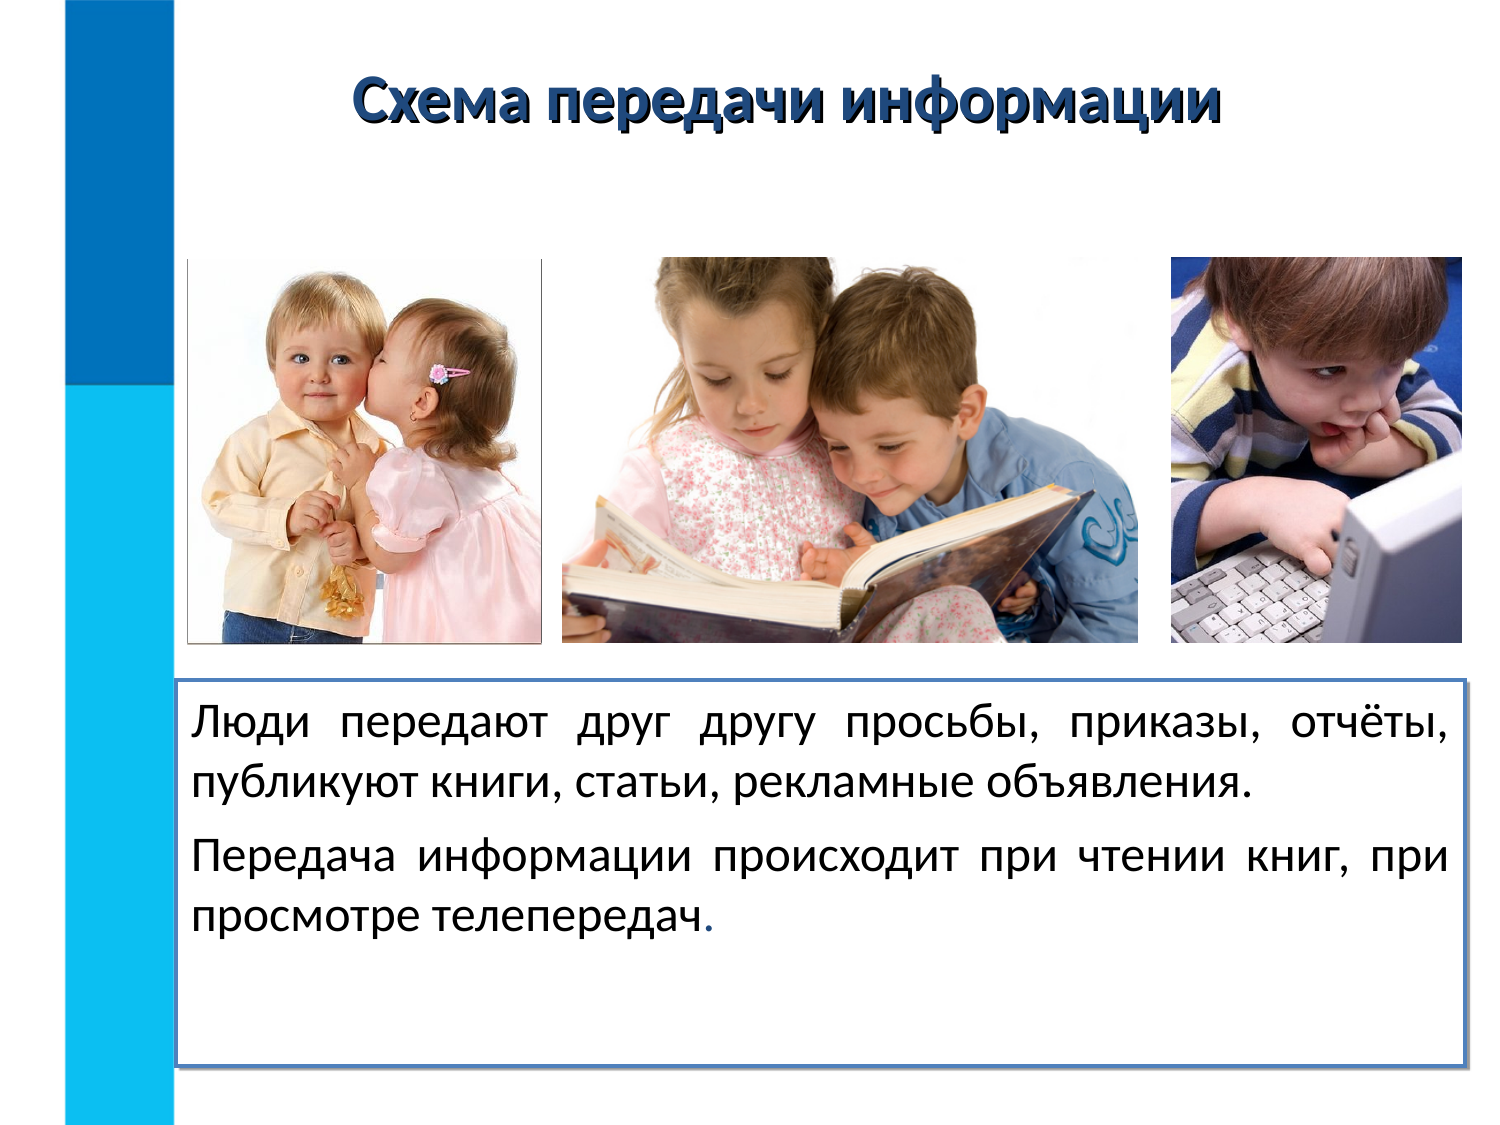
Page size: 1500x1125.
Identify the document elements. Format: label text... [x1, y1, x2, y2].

title Схема передачи информации [75, 0, 1500, 188]
picture [0, 0, 1500, 1125]
list Люди передают друг другу просьбы, приказы, отчёты, публикуют книги, статьи, рекламные объявления. Передача информации происходит при чтении книг, при просмотре телепередач. [175, 679, 1465, 1067]
